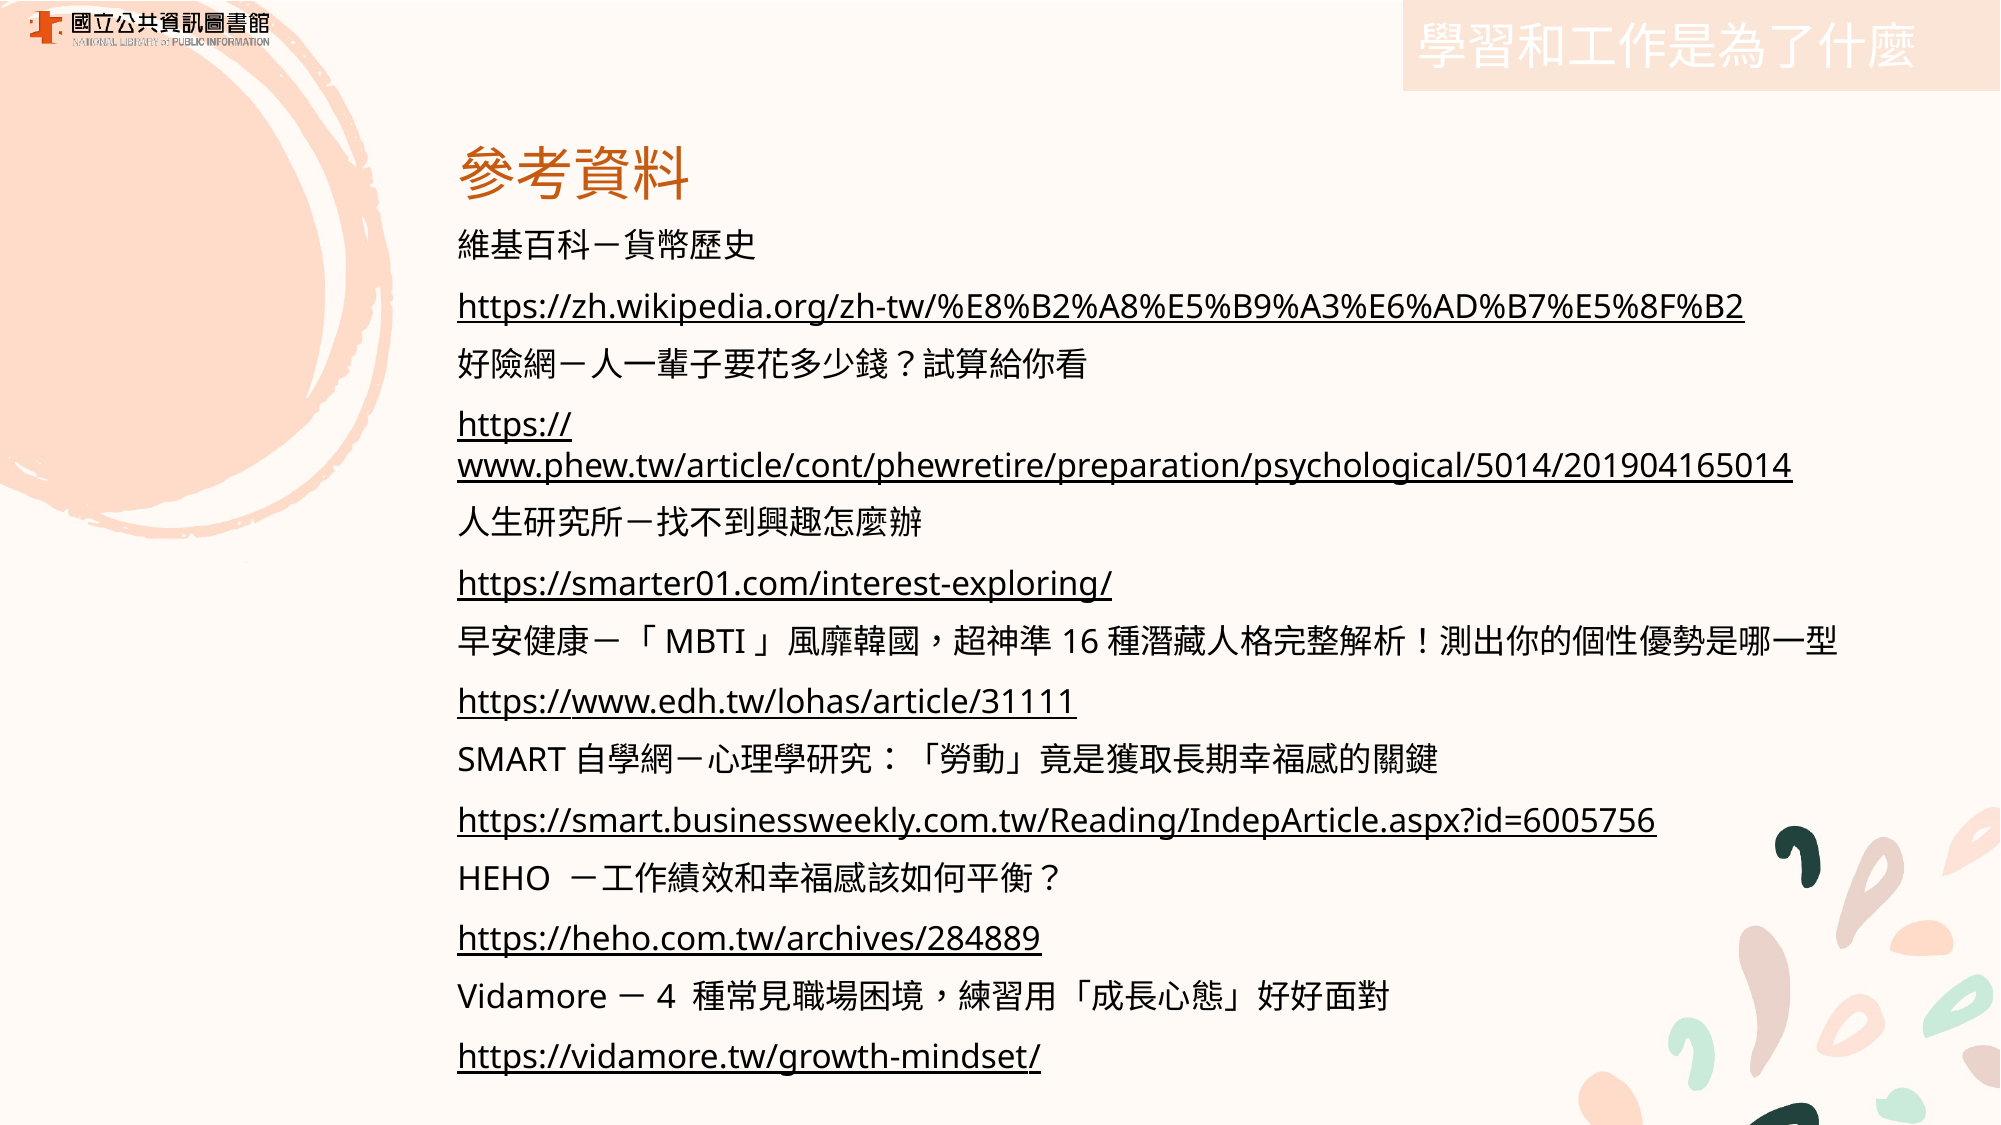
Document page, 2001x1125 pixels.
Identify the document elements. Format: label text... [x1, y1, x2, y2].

text_box 參考資料 維基百科－貨幣歷史 https://zh.wikipedia.org/zh-tw/%E8%B2%A8%E5%B9%A3%E6%AD%B7%E5%8F%B2 好險網－人一輩子要花多少錢？試算給你看 https://www.phew.tw/article/cont/phewretire/preparation/psychological/5014/201904165014 人生研究所－找不到興趣怎麼辦 https://smarter01.com/interest-exploring/ 早安健康－「MBTI」風靡韓國，超神準16種潛藏人格完整解析！測出你的個性優勢是哪一型 https://www.edh.tw/lohas/article/31111 SMART自學網－心理學研究：「勞動」竟是獲取長期幸福感的關鍵 https://smart.businessweekly.com.tw/Reading/IndepArticle.aspx?id=6005756 HEHO －工作績效和幸福感該如何平衡？ https://heho.com.tw/archives/284889 Vidamore－4 種常見職場困境，練習用「成長心態」好好面對 https://vidamore.tw/growth-mindset/ [442, 137, 1916, 1061]
picture [0, 1, 2000, 1125]
text_box [1403, 83, 2000, 91]
text_box 學習和工作是為了什麼 [1402, 0, 2000, 83]
